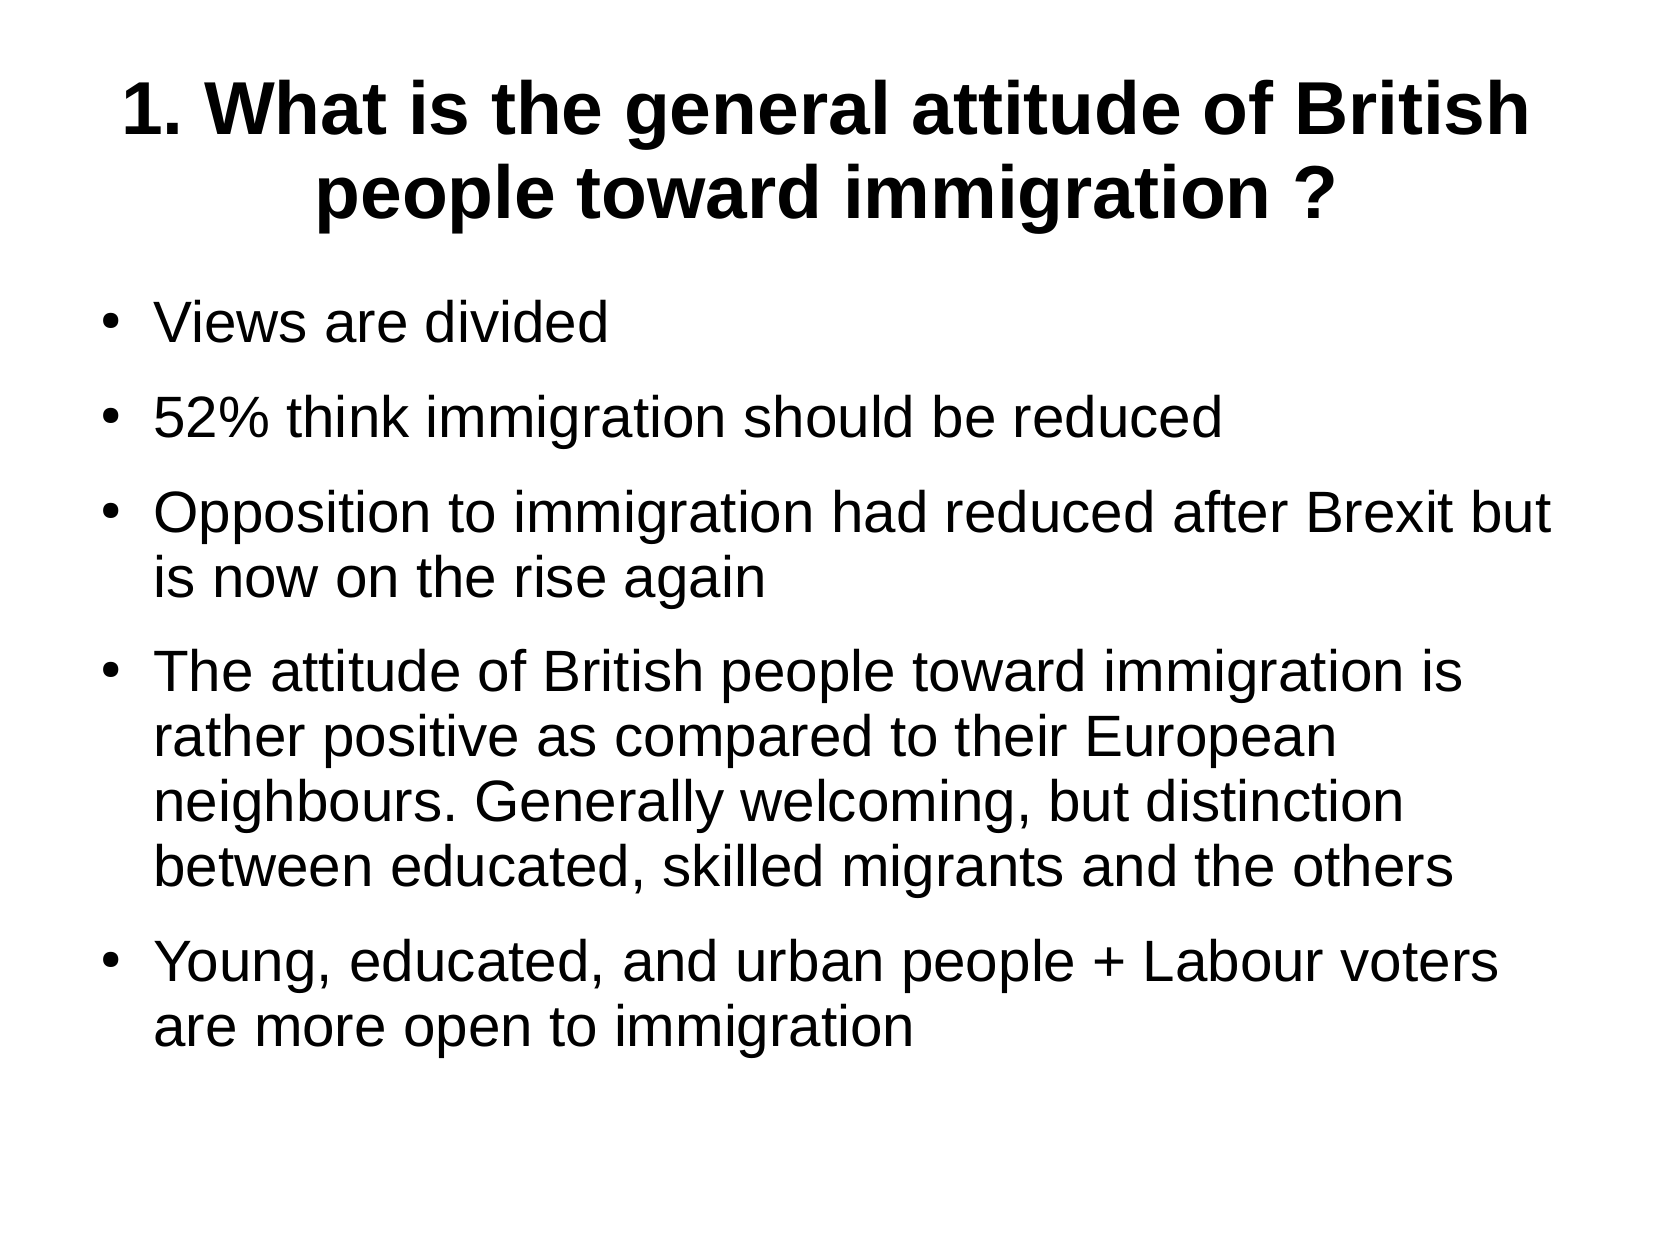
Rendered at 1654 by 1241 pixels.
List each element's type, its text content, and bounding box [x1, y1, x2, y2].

list Views are divided 52% think immigration should be reduced Opposition to immigration had reduced after Brexit but is now on the rise again The attitude of British people toward immigration is rather positive as compared to their European neighbours. Generally welcoming, but distinction between educated, skilled migrants and the others Young, educated, and urban people + Labour voters are more open to immigration [82, 290, 1571, 1109]
title 1. What is the general attitude of British people toward immigration ? [82, 47, 1571, 255]
